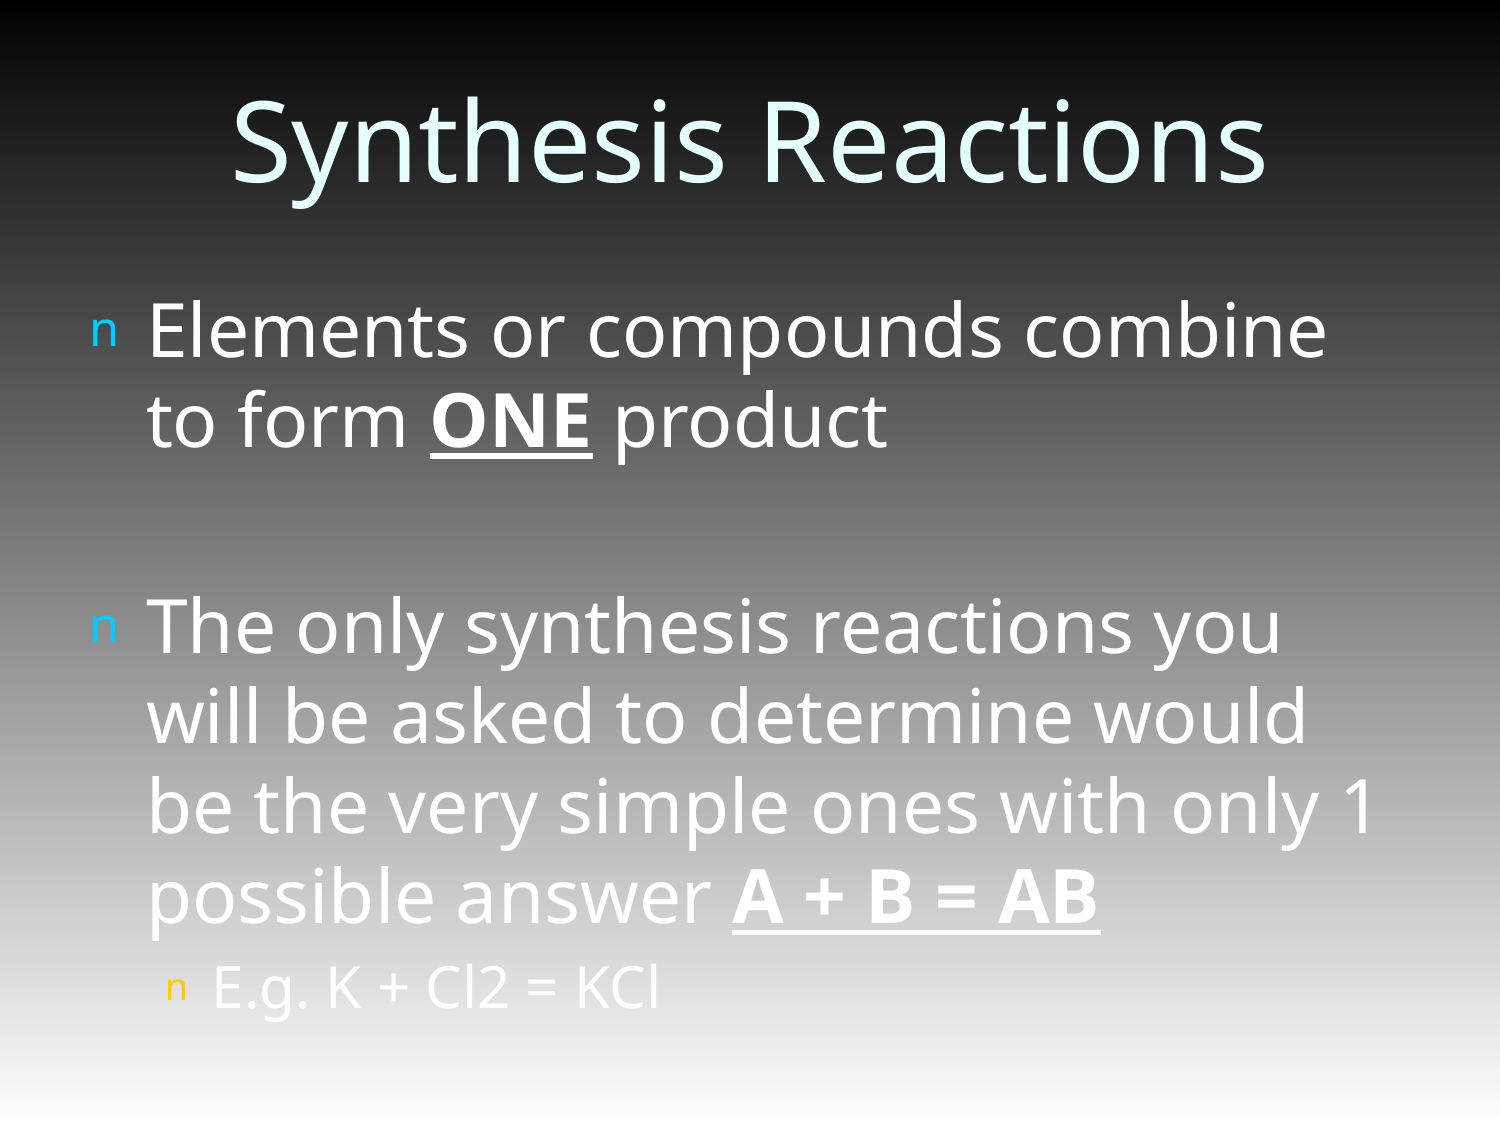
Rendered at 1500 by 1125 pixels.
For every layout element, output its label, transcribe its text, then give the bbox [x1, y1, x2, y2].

list Elements or compounds combine to form ONE product The only synthesis reactions you will be asked to determine would be the very simple ones with only 1 possible answer A + B = AB E.g. K + Cl2 = KCl [75, 275, 1425, 950]
title Synthesis Reactions [75, 62, 1425, 275]
